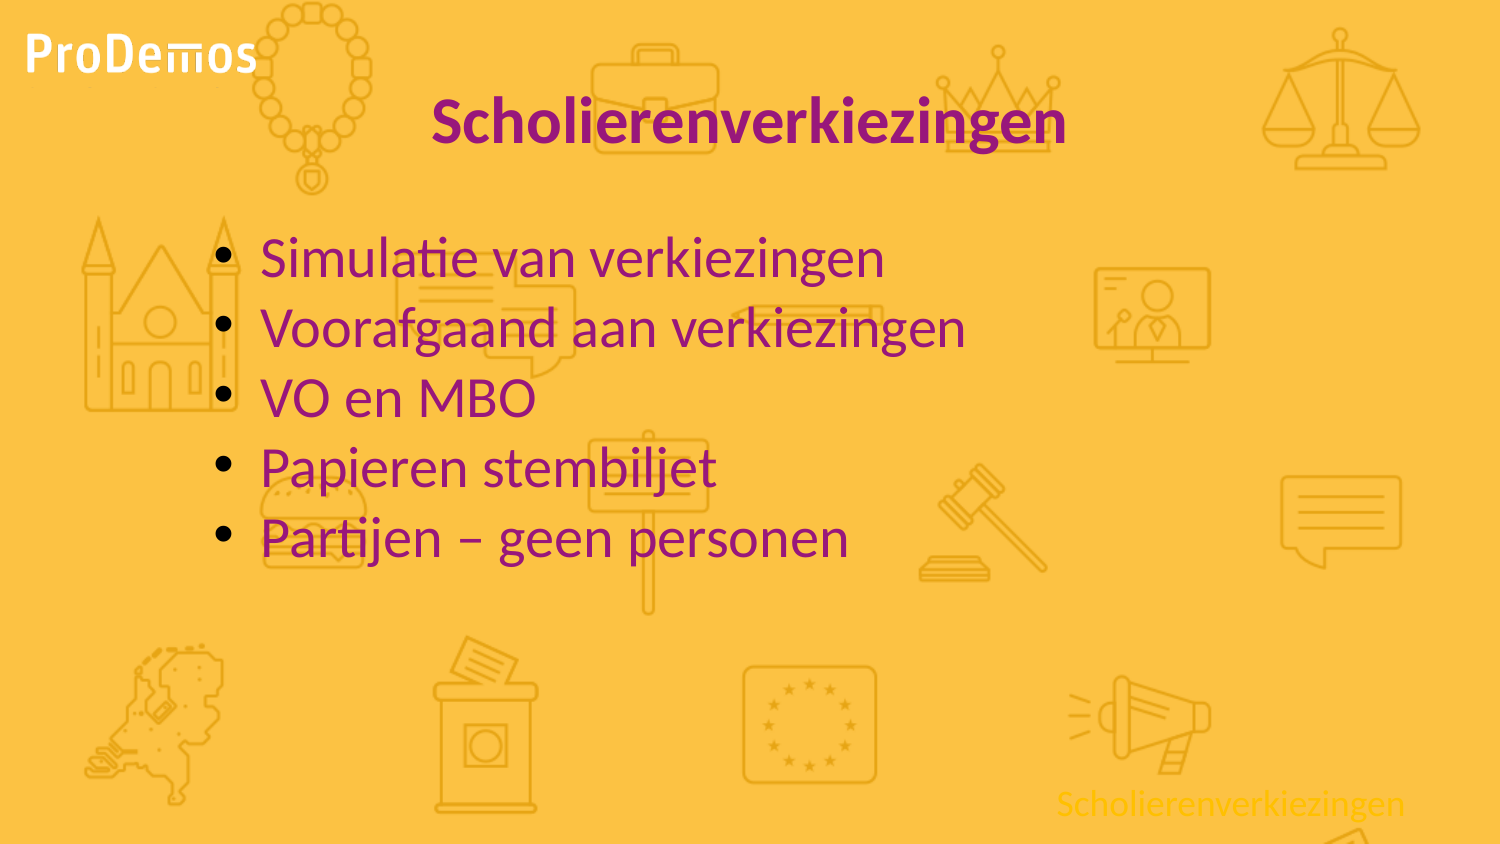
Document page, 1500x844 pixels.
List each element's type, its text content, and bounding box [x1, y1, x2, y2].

text_box Scholierenverkiezingen [431, 74, 1125, 178]
text_box Simulatie van verkiezingen Voorafgaand aan verkiezingen VO en MBO Papieren stembiljet Partijen – geen personen [198, 211, 1398, 576]
text_box Scholierenverkiezingen [1041, 771, 1488, 823]
picture [4, 0, 277, 88]
